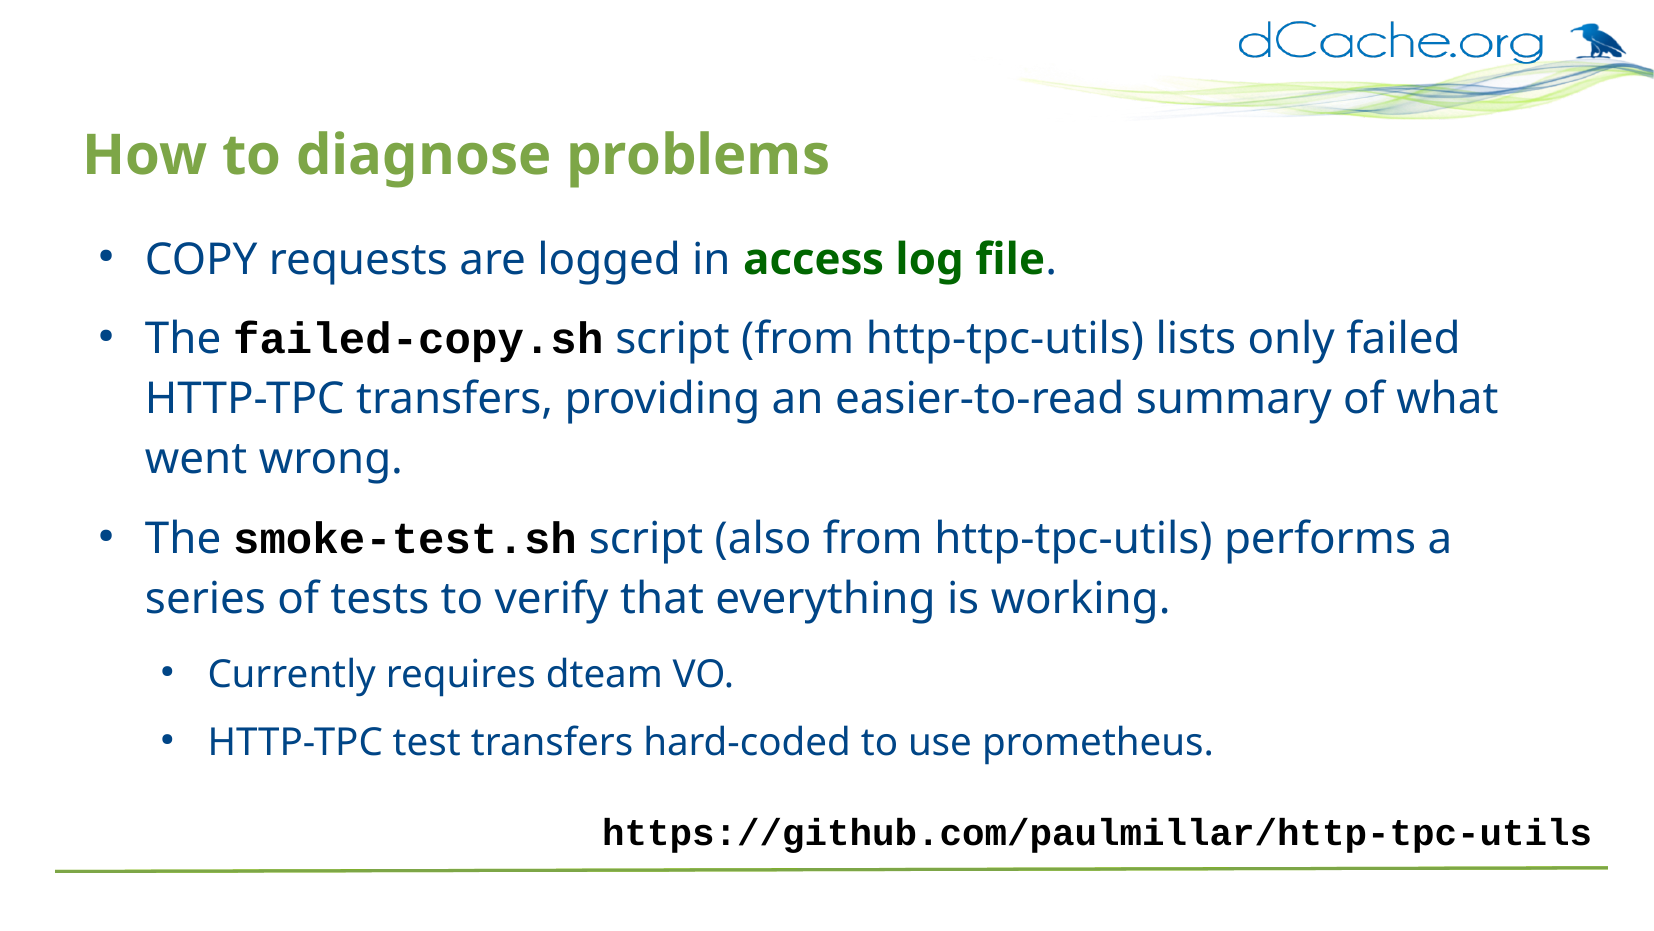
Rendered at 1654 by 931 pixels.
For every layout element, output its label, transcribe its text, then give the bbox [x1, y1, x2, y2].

title How to diagnose problems [82, 116, 1605, 189]
text_box https://github.com/paulmillar/http-tpc-utils [587, 806, 1643, 864]
picture [956, 12, 1654, 127]
list COPY requests are logged in access log file. The failed-copy.sh script (from http-tpc-utils) lists only failed HTTP-TPC transfers, providing an easier-to-read summary of what went wrong. The smoke-test.sh script (also from http-tpc-utils) performs a series of tests to verify that everything is working. Currently requires dteam VO. HTTP-TPC test transfers hard-coded to use prometheus. [82, 227, 1571, 767]
